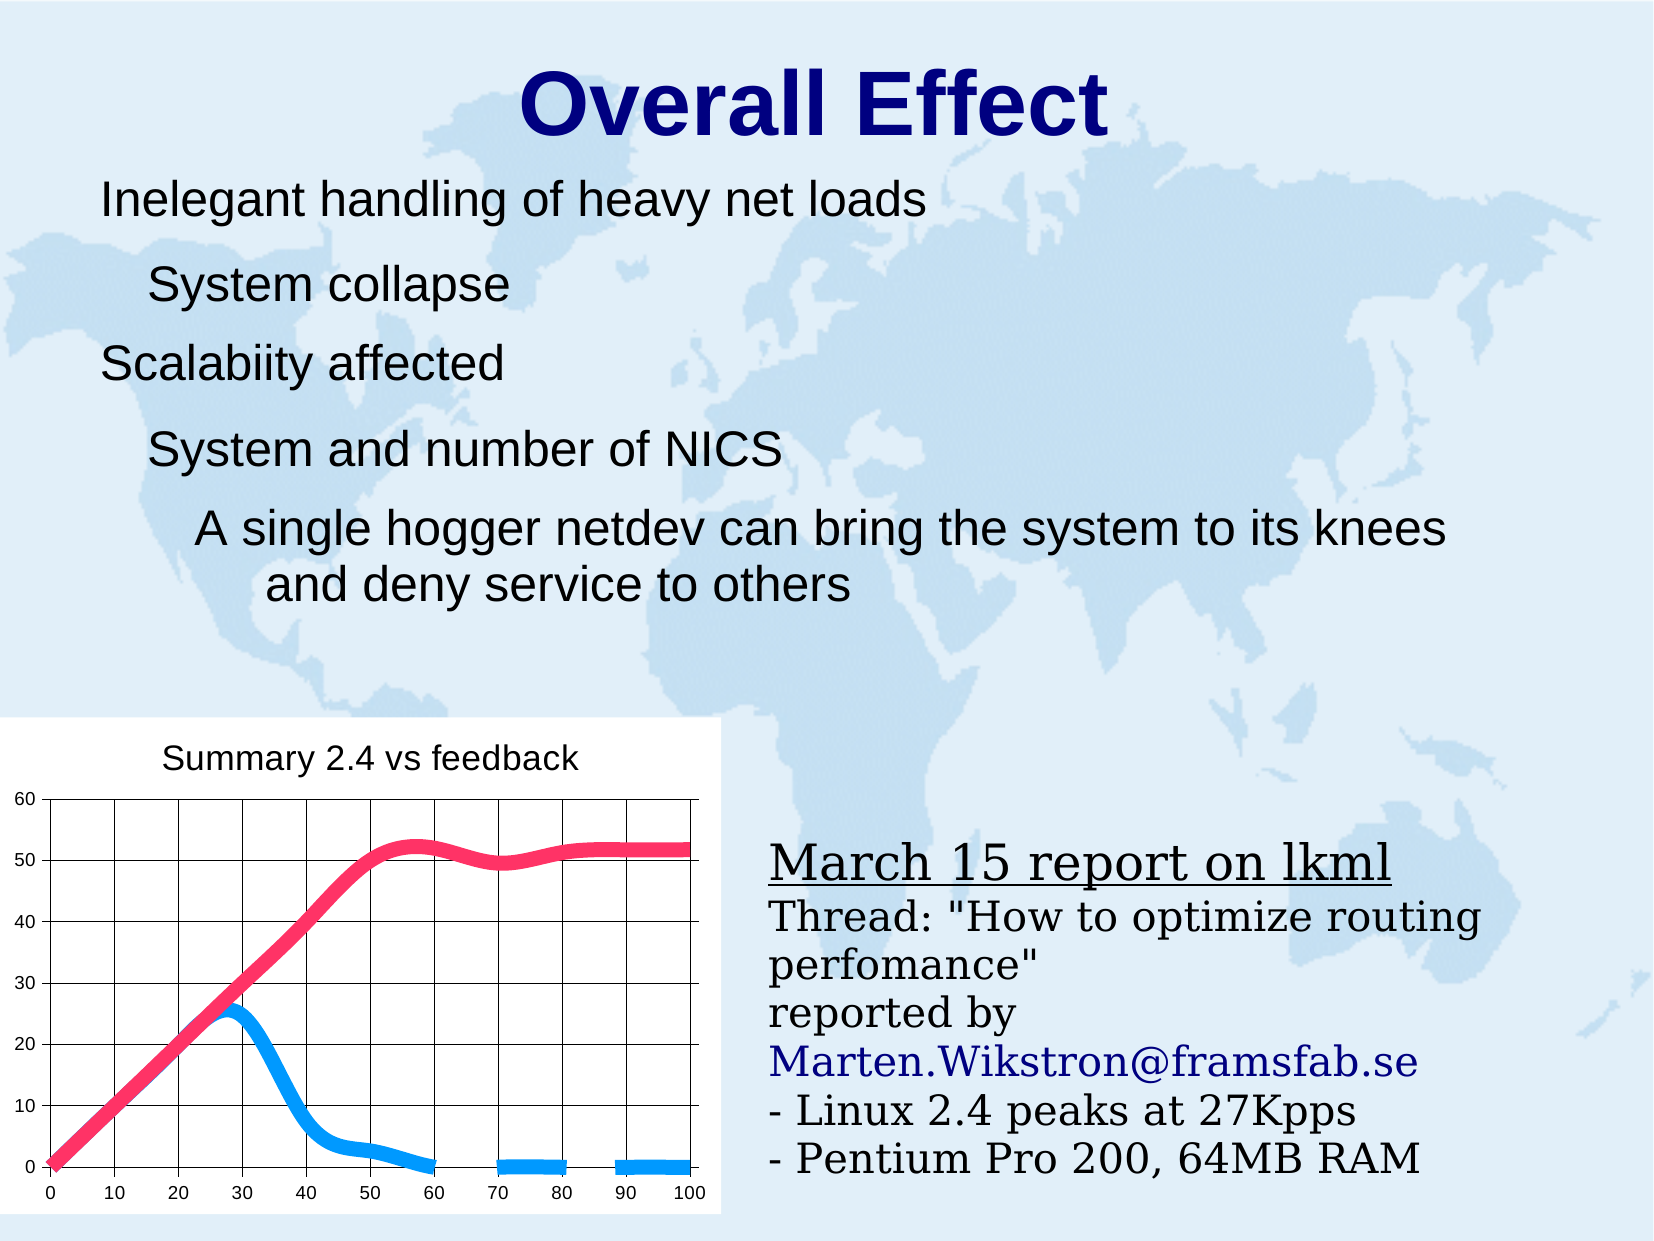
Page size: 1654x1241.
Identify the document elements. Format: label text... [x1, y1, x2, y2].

text_box March 15 report on lkml Thread: "How to optimize routing perfomance" reported by Marten.Wikstron@framsfab.se - Linux 2.4 peaks at 27Kpps - Pentium Pro 200, 64MB RAM [768, 834, 1629, 1184]
list Inelegant handling of heavy net loads System collapse Scalabiity affected System and number of NICS A single hogger netdev can bring the system to its knees and deny service to others [88, 170, 1514, 714]
picture [0, 0, 1654, 1241]
chart [0, 717, 722, 1215]
title Overall Effect [108, 0, 1521, 208]
